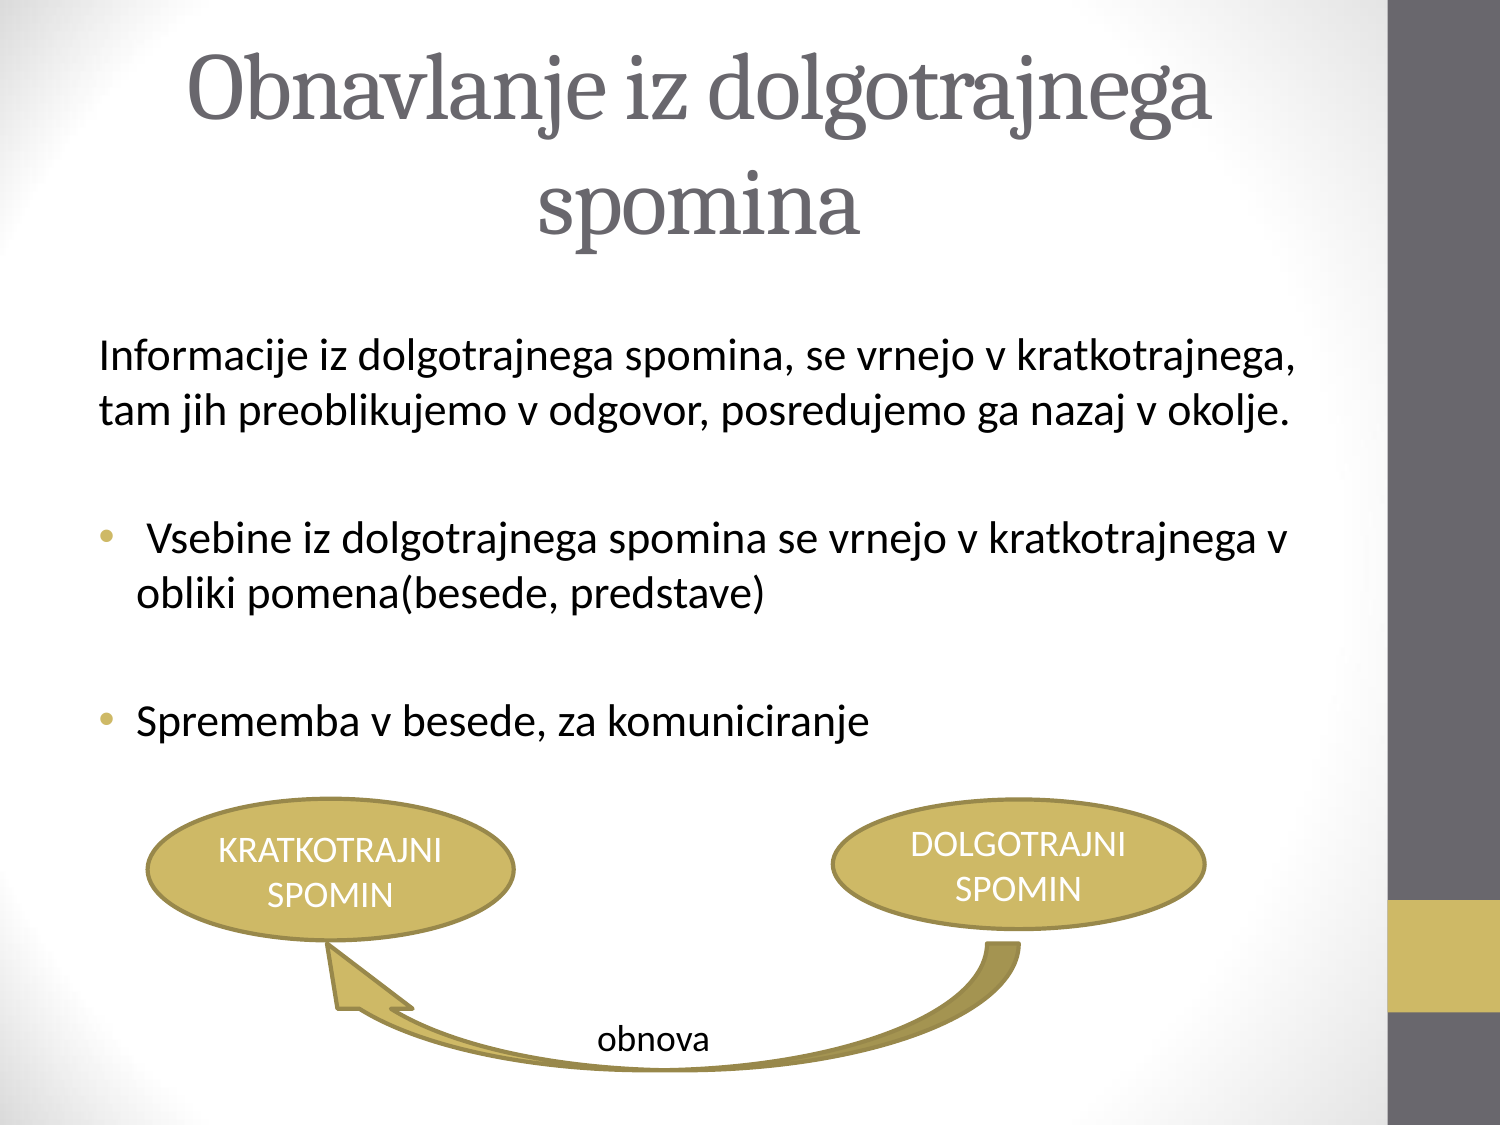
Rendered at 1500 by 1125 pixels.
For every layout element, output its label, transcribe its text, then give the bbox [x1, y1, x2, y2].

text_box DOLGOTRAJNI SPOMIN [832, 799, 1205, 930]
picture [0, 0, 1387, 1125]
list Informacije iz dolgotrajnega spomina, se vrnejo v kratkotrajnega, tam jih preoblikujemo v odgovor, posredujemo ga nazaj v okolje. Vsebine iz dolgotrajnega spomina se vrnejo v kratkotrajnega v obliki pomena(besede, predstave) Sprememba v besede, za komuniciranje [64, 253, 1315, 1041]
title Obnavlanje iz dolgotrajnega spomina [75, 45, 1325, 233]
text_box [326, 943, 1019, 1071]
text_box obnova [582, 1006, 726, 1067]
text_box KRATKOTRAJNI SPOMIN [147, 798, 514, 941]
